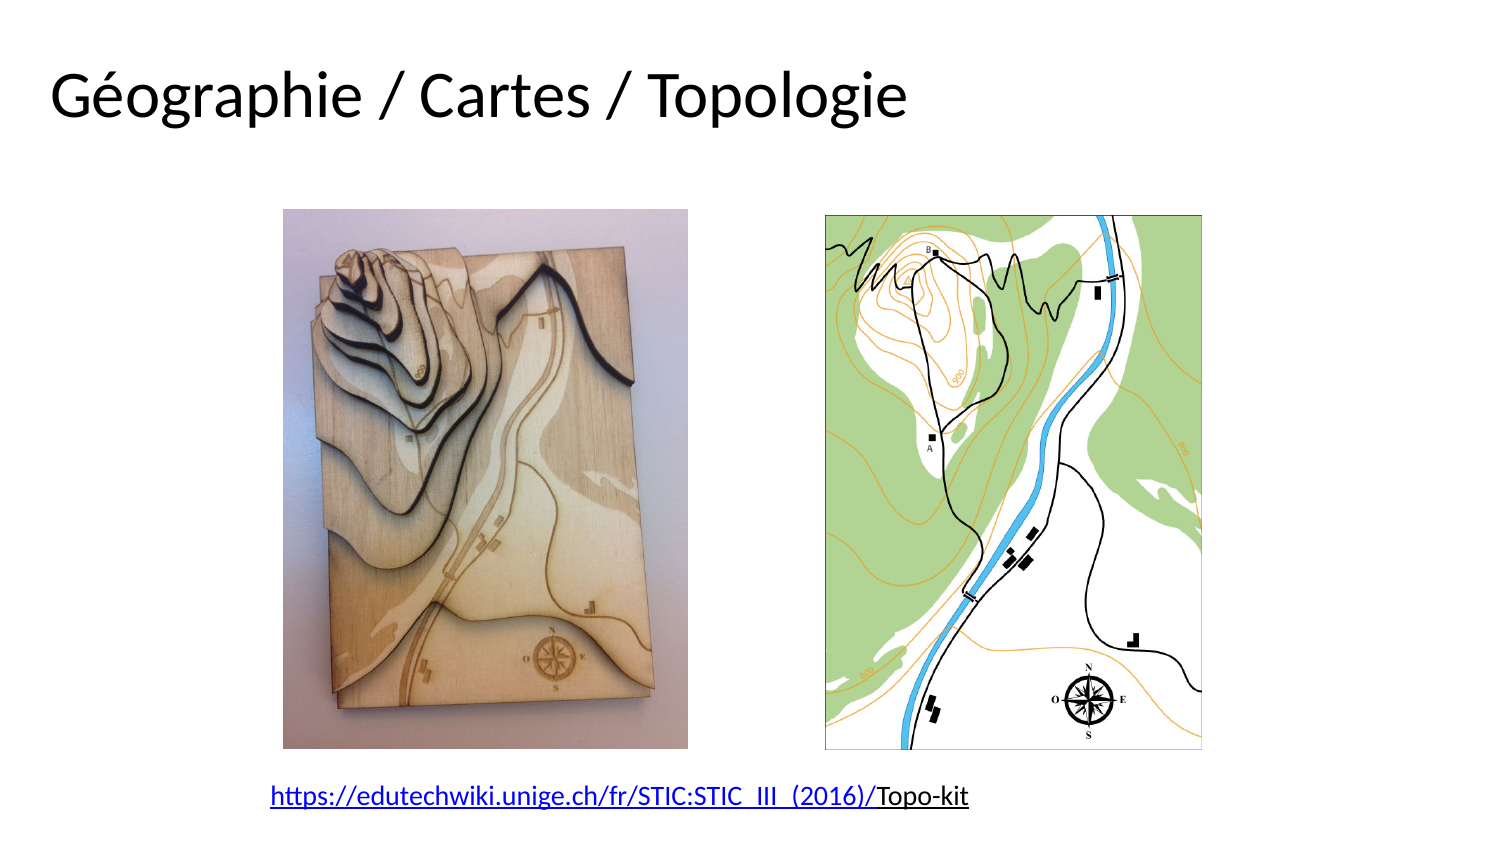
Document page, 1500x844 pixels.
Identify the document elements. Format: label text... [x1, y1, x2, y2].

text_box Géographie / Cartes / Topologie [35, 43, 925, 139]
text_box https://edutechwiki.unige.ch/fr/STIC:STIC_III_(2016)/Topo-kit [255, 769, 991, 819]
picture [283, 209, 688, 750]
picture [825, 215, 1202, 750]
